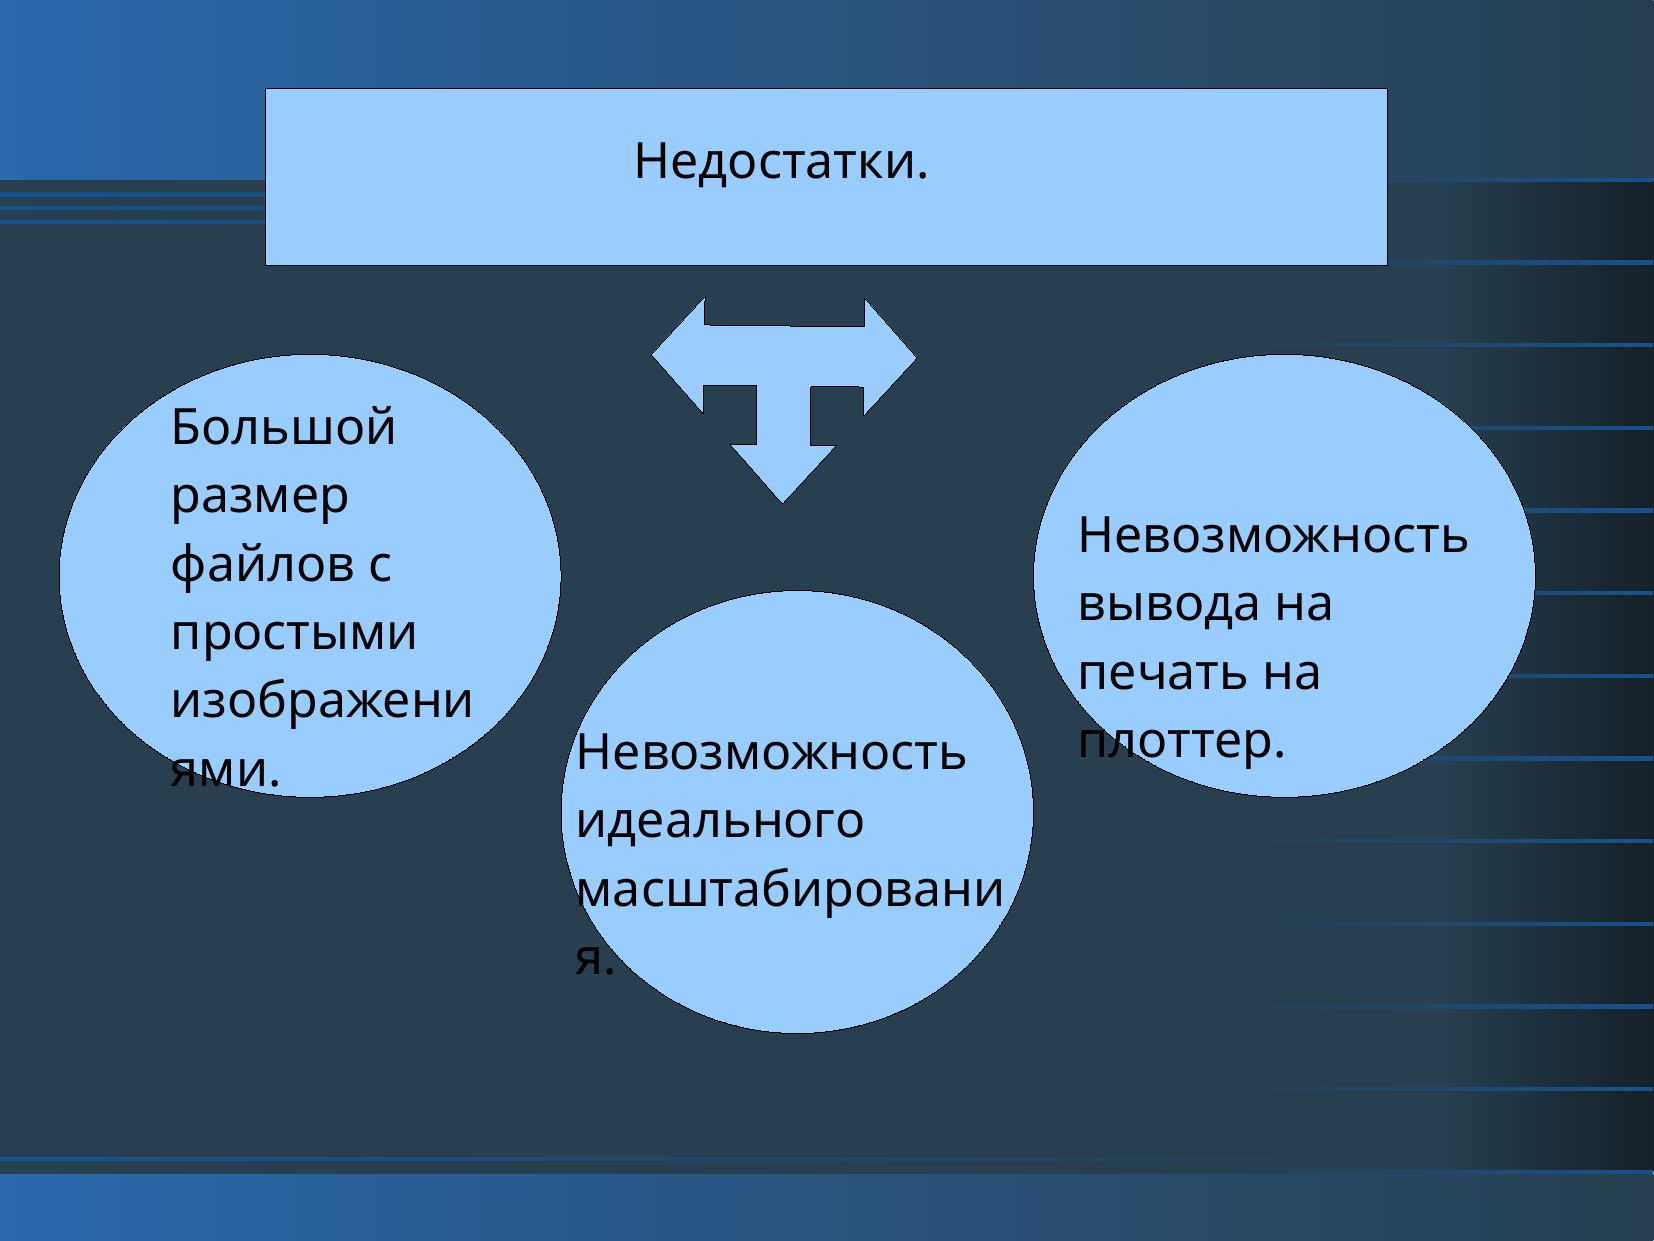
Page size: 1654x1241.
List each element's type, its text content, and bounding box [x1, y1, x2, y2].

text_box [920, 897, 932, 903]
text_box [502, 433, 562, 719]
text_box [583, 897, 1016, 1034]
text_box [1301, 680, 1313, 686]
text_box Невозможность идеального масштабирования. [561, 708, 1034, 897]
text_box [206, 765, 213, 781]
text_box Большой размер файлов с простыми изображениями. [156, 383, 502, 744]
text_box [862, 897, 876, 903]
text_box [832, 897, 846, 903]
text_box [1062, 680, 1507, 798]
text_box [619, 897, 631, 903]
text_box [1033, 354, 1517, 679]
text_box [690, 897, 701, 902]
text_box [1531, 534, 1536, 618]
text_box [1174, 680, 1186, 686]
text_box [265, 88, 1388, 266]
text_box [186, 354, 434, 383]
text_box [1228, 680, 1242, 685]
text_box [220, 766, 227, 785]
text_box [674, 897, 685, 902]
text_box [1119, 734, 1128, 750]
text_box [588, 590, 1006, 708]
text_box Невозможность вывода на печать на плоттер. [1062, 491, 1531, 680]
text_box Недостатки. [346, 118, 1241, 296]
text_box [59, 400, 474, 798]
text_box [740, 897, 752, 903]
text_box [177, 763, 189, 770]
text_box [769, 897, 783, 903]
text_box [893, 897, 906, 902]
text_box [651, 296, 918, 504]
